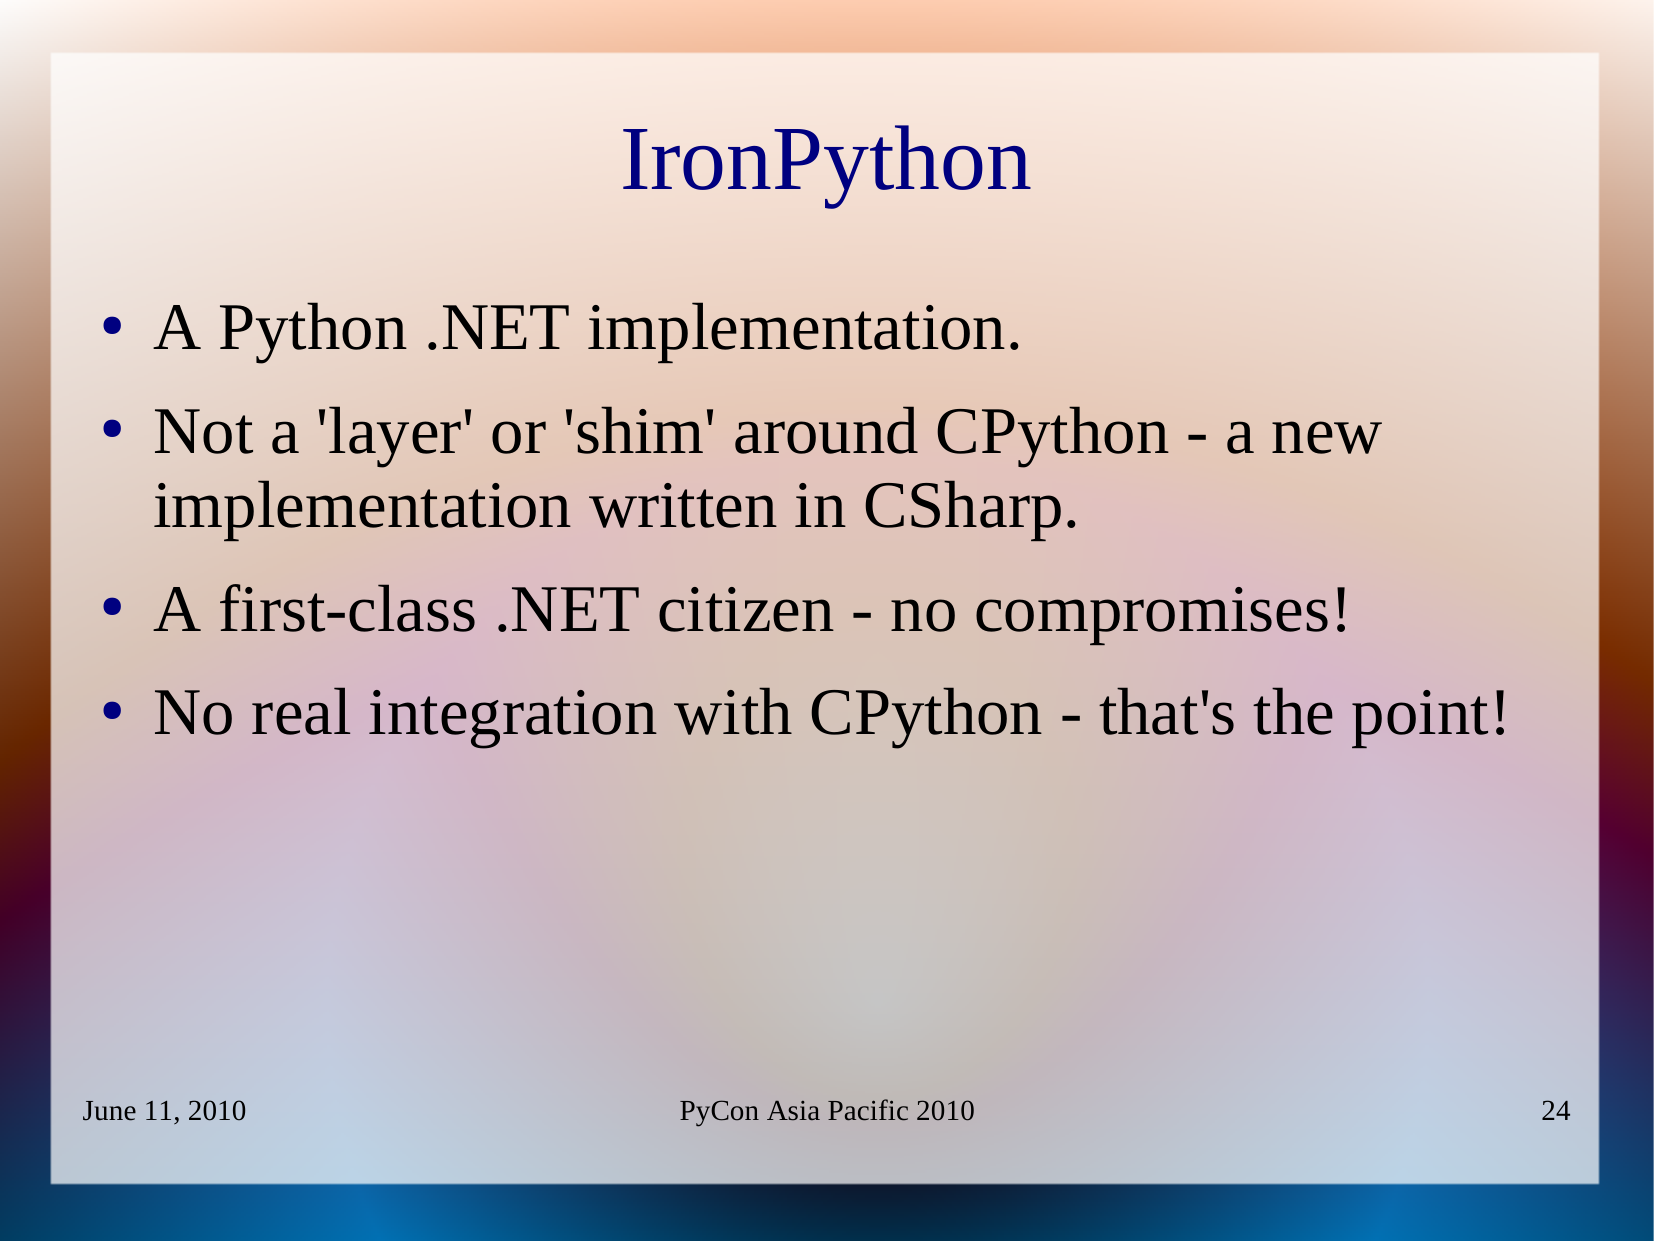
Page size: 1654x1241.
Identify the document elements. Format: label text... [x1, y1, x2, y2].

list A Python .NET implementation. Not a 'layer' or 'shim' around CPython - a new implementation written in CSharp. A first-class .NET citizen - no compromises! No real integration with CPython - that's the point! [82, 290, 1571, 1019]
picture [0, 0, 1654, 1241]
title IronPython [82, 62, 1571, 256]
